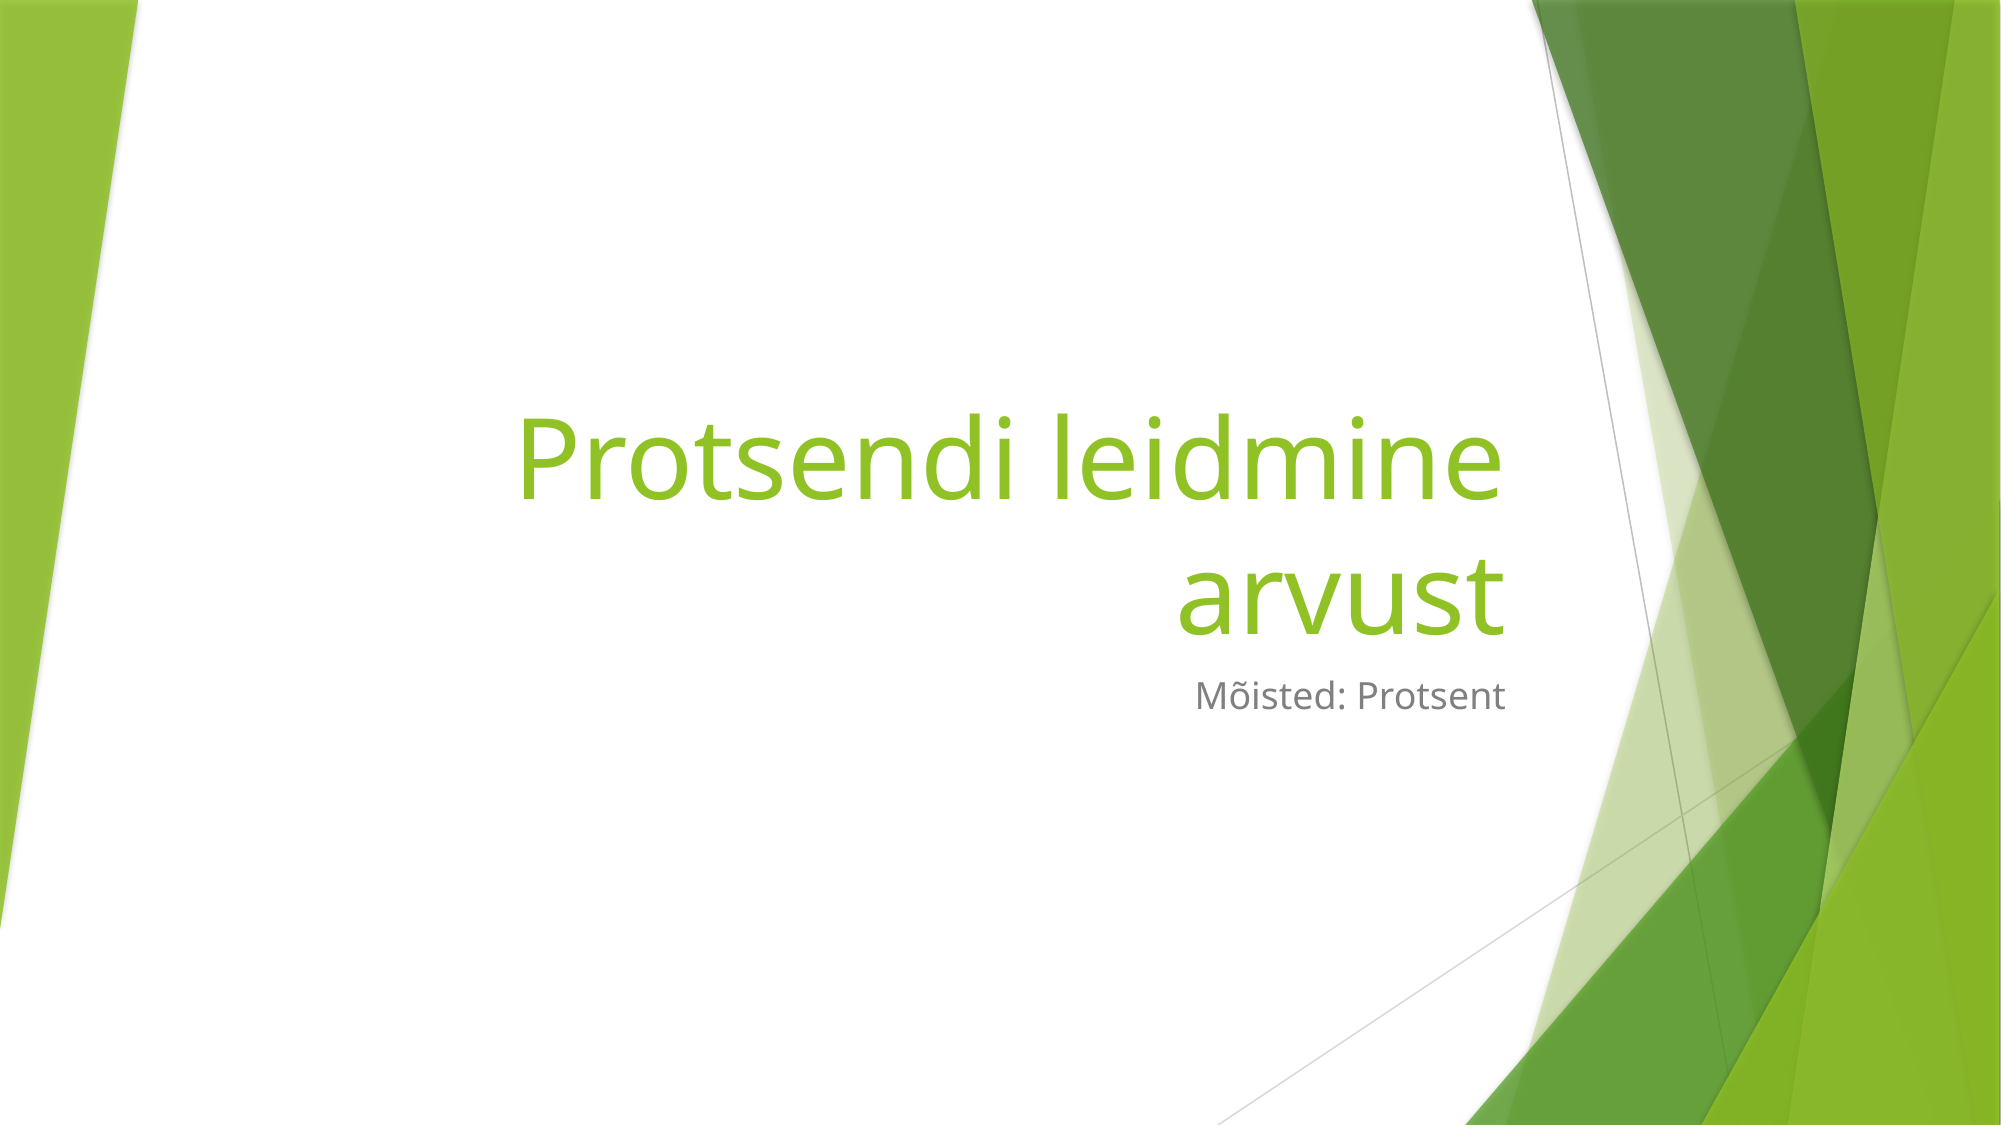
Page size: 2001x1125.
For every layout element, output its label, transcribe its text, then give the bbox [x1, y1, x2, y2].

subtitle Mõisted: Protsent [247, 664, 1522, 845]
title Protsendi leidmine arvust [247, 394, 1522, 664]
